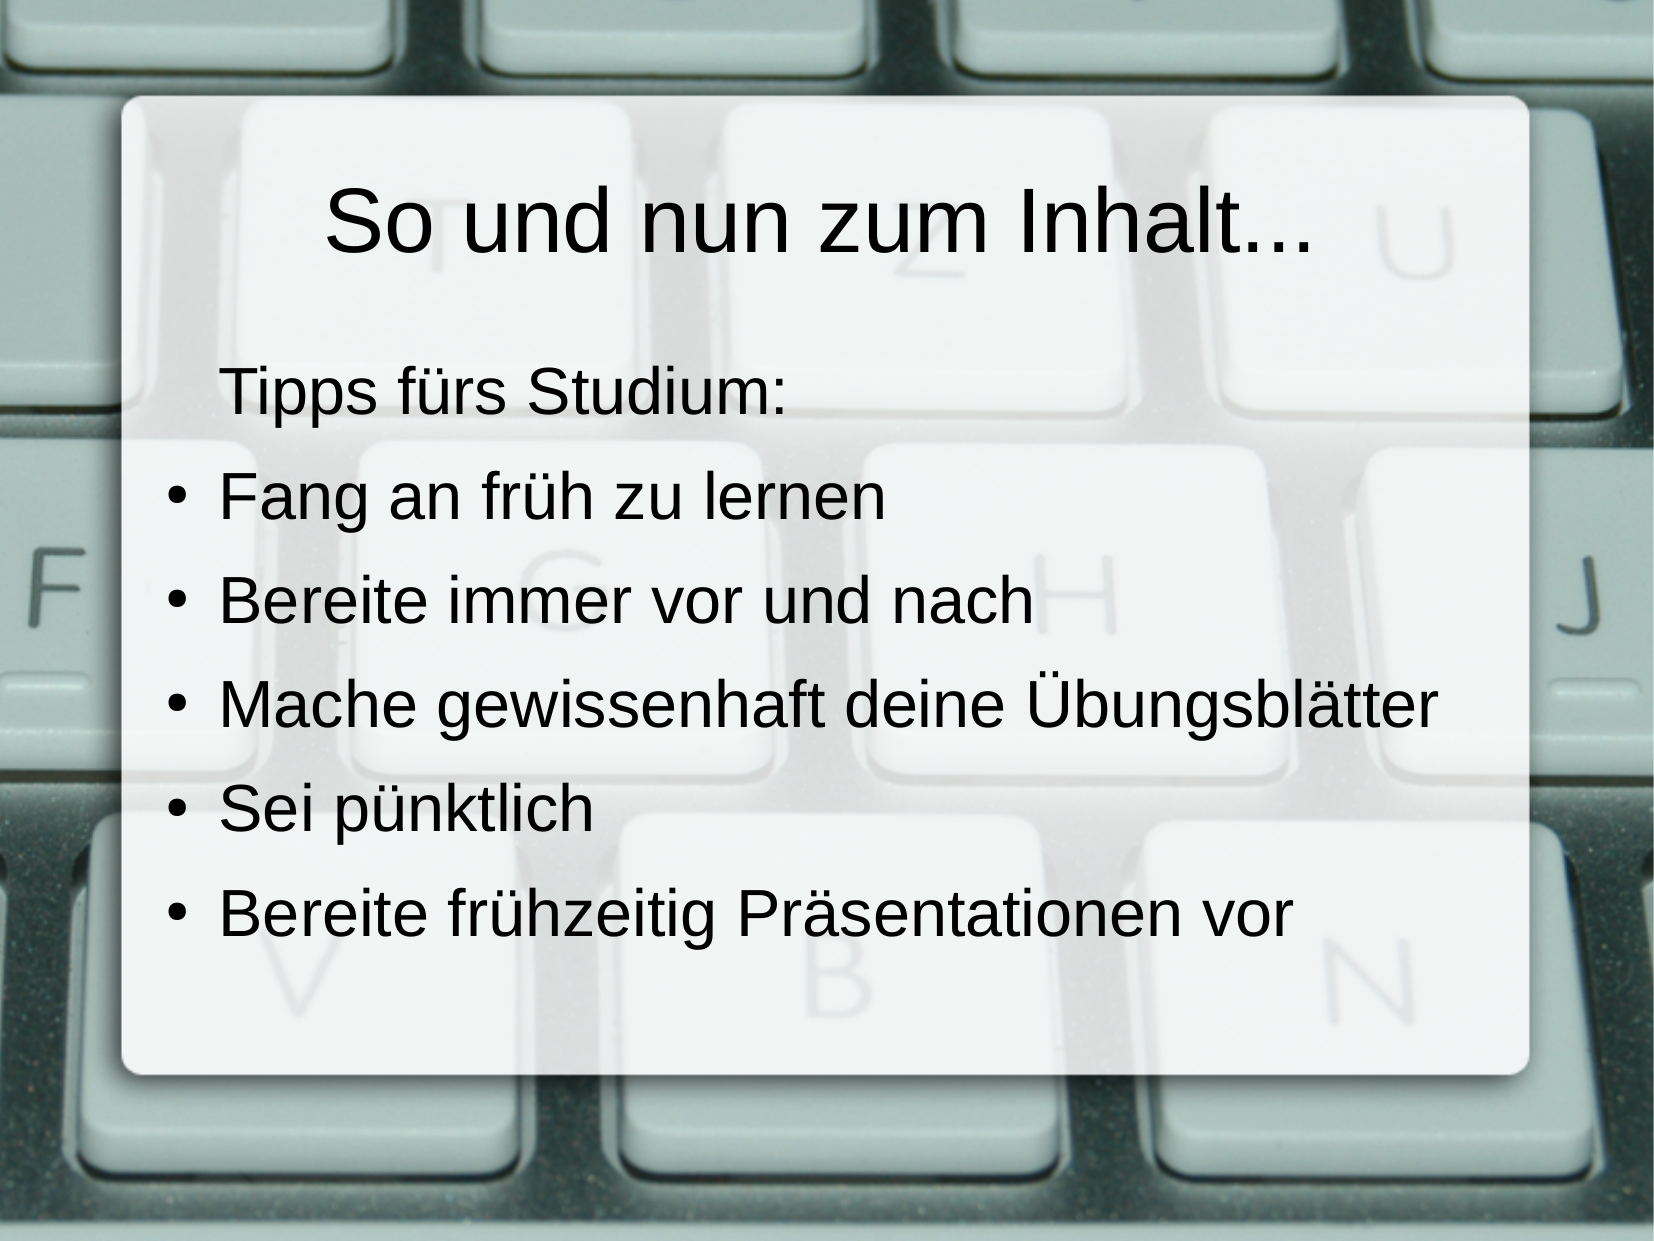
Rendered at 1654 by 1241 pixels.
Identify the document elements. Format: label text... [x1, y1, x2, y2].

list Tipps fürs Studium: Fang an früh zu lernen Bereite immer vor und nach Mache gewissenhaft deine Übungsblätter Sei pünktlich Bereite frühzeitig Präsentationen vor [147, 354, 1506, 1063]
picture [0, 0, 1654, 1241]
title So und nun zum Inhalt... [135, 117, 1506, 325]
